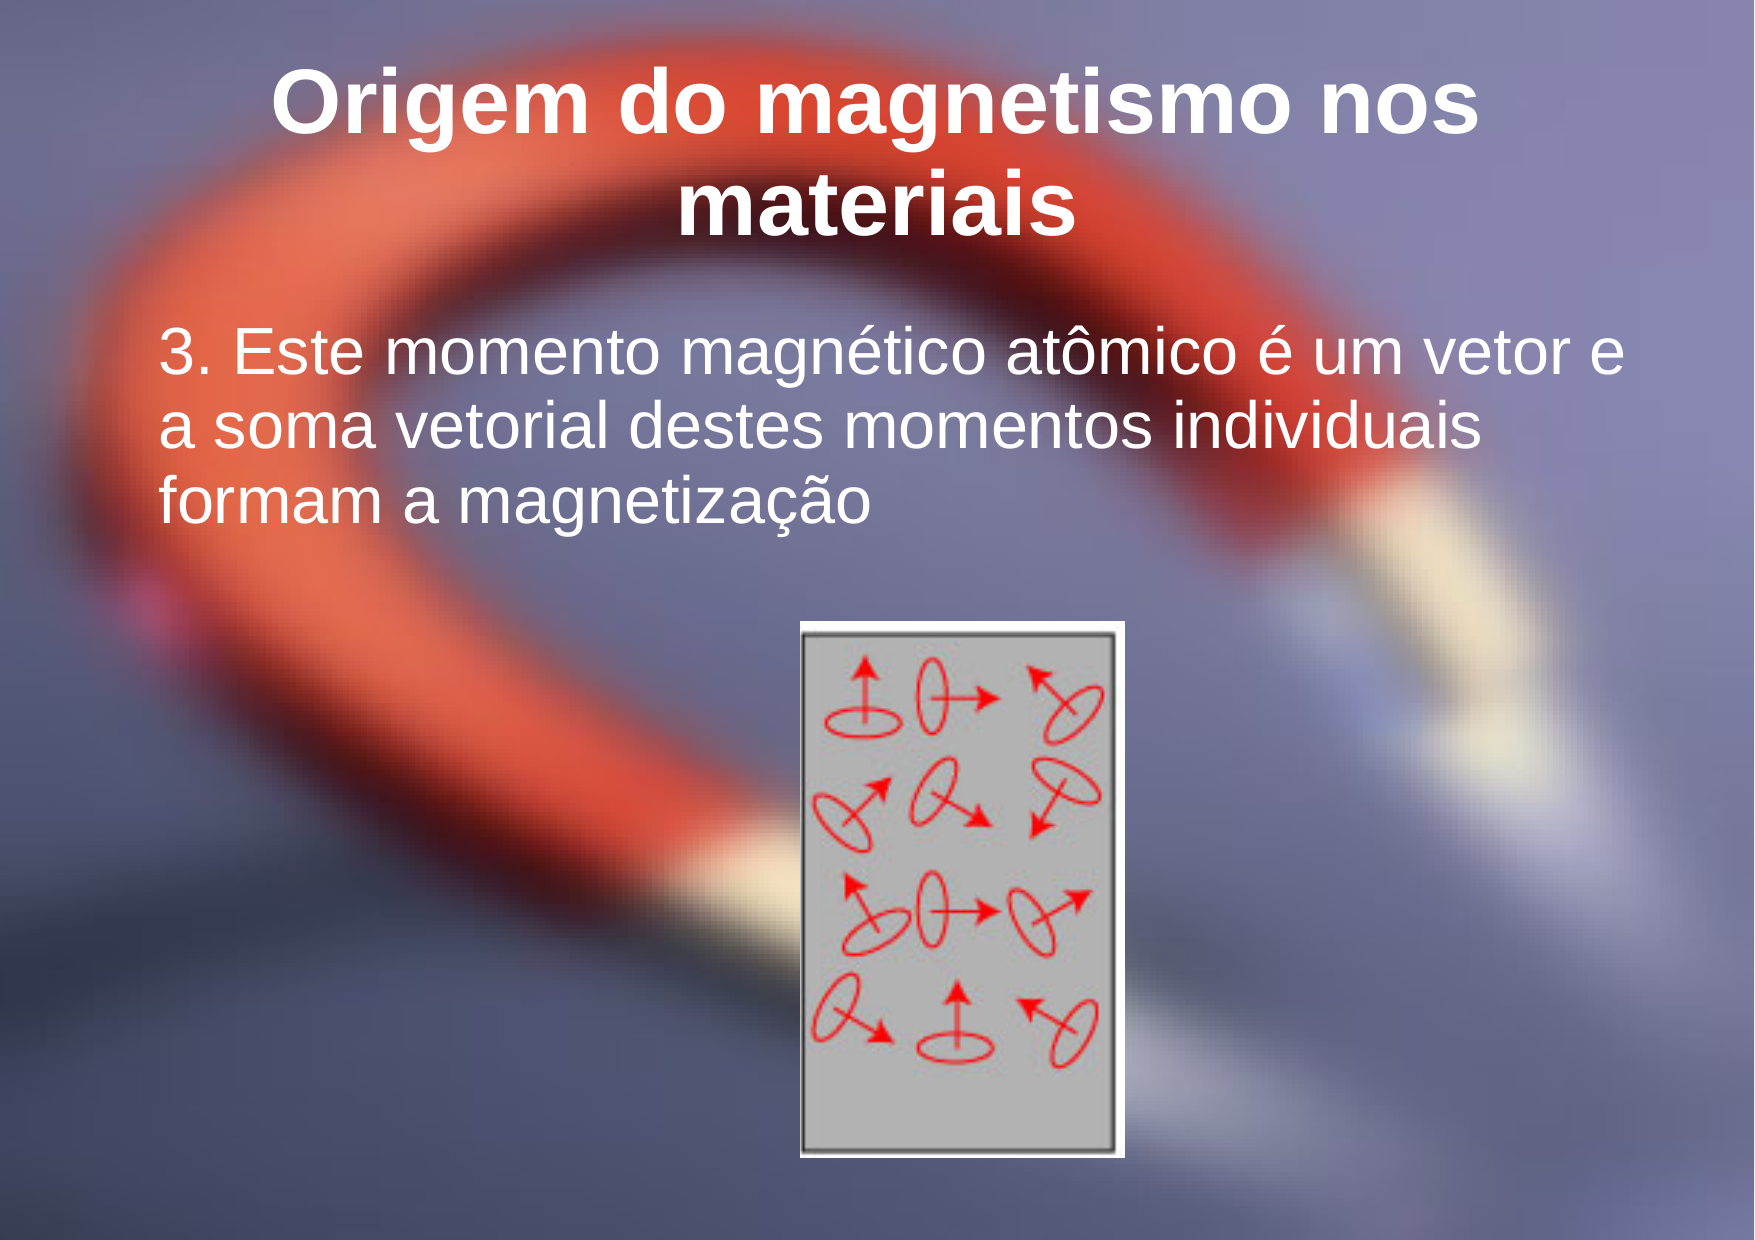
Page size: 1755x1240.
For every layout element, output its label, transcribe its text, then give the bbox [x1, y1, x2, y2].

list 3. Este momento magnético atômico é um vetor e a soma vetorial destes momentos individuais formam a magnetização [87, 313, 1667, 1132]
title Origem do magnetismo nos materiais [87, 49, 1667, 257]
picture [0, 0, 1755, 1240]
